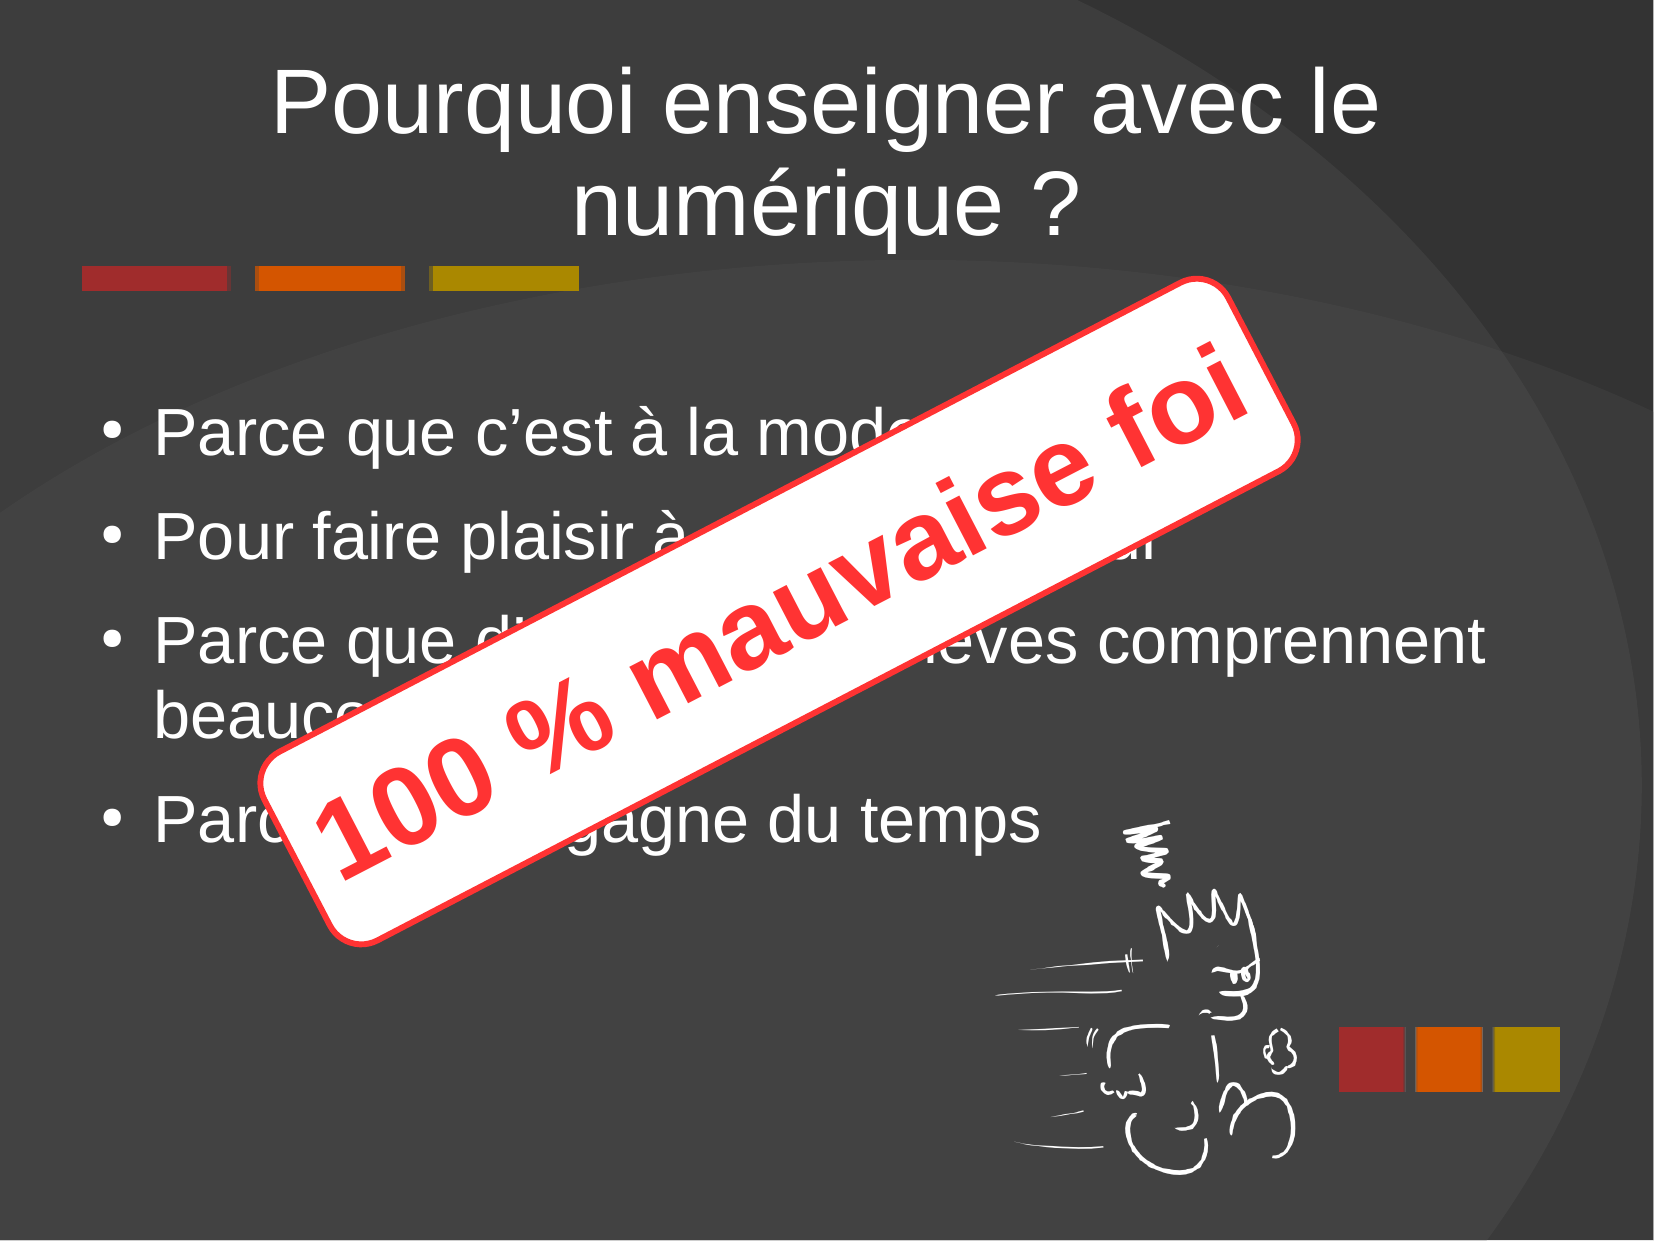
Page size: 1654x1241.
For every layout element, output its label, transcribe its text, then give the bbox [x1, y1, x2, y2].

text_box 100 % mauvaise foi [260, 278, 1298, 945]
picture [1339, 1027, 1560, 1092]
title Pourquoi enseigner avec le numérique ? [82, 49, 1571, 257]
picture [82, 266, 579, 290]
picture [992, 814, 1312, 1185]
list Parce que c’est à la mode Pour faire plaisir à mon inspecteur Parce que d’un coup les élèves comprennent beaucoup mieux Parce que ça gagne du temps [82, 290, 1571, 1010]
